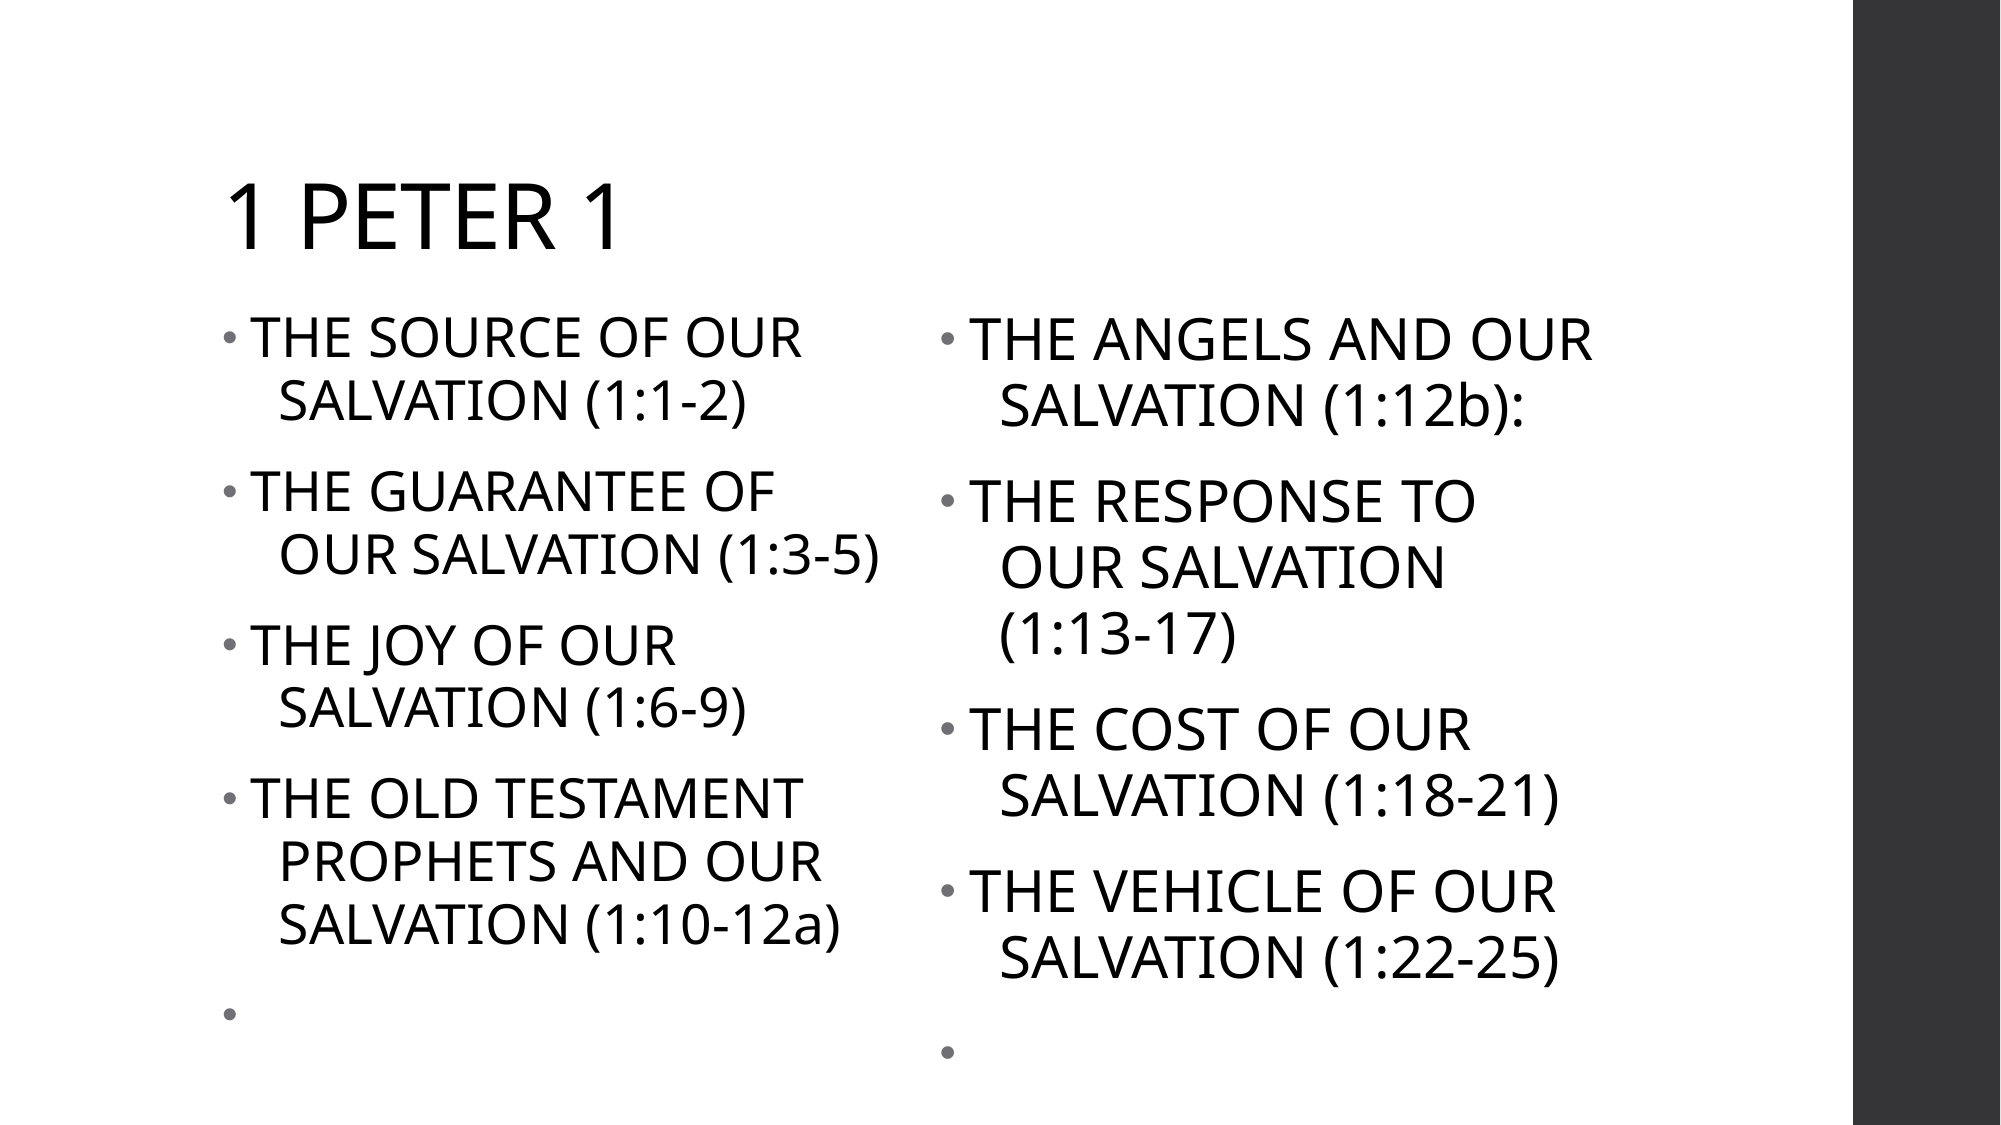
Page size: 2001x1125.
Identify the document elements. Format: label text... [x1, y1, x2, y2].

list THE ANGELS AND OUR SALVATION (1:12b): THE RESPONSE TO OUR SALVATION (1:13-17) THE COST OF OUR SALVATION (1:18-21) THE VEHICLE OF OUR SALVATION (1:22-25) [924, 299, 1617, 1014]
list THE SOURCE OF OUR SALVATION (1:1-2) THE GUARANTEE OF OUR SALVATION (1:3-5) THE JOY OF OUR SALVATION (1:6-9) THE OLD TESTAMENT PROPHETS AND OUR SALVATION (1:10-12a) [207, 299, 900, 1014]
title 1 PETER 1 [206, 60, 1797, 278]
